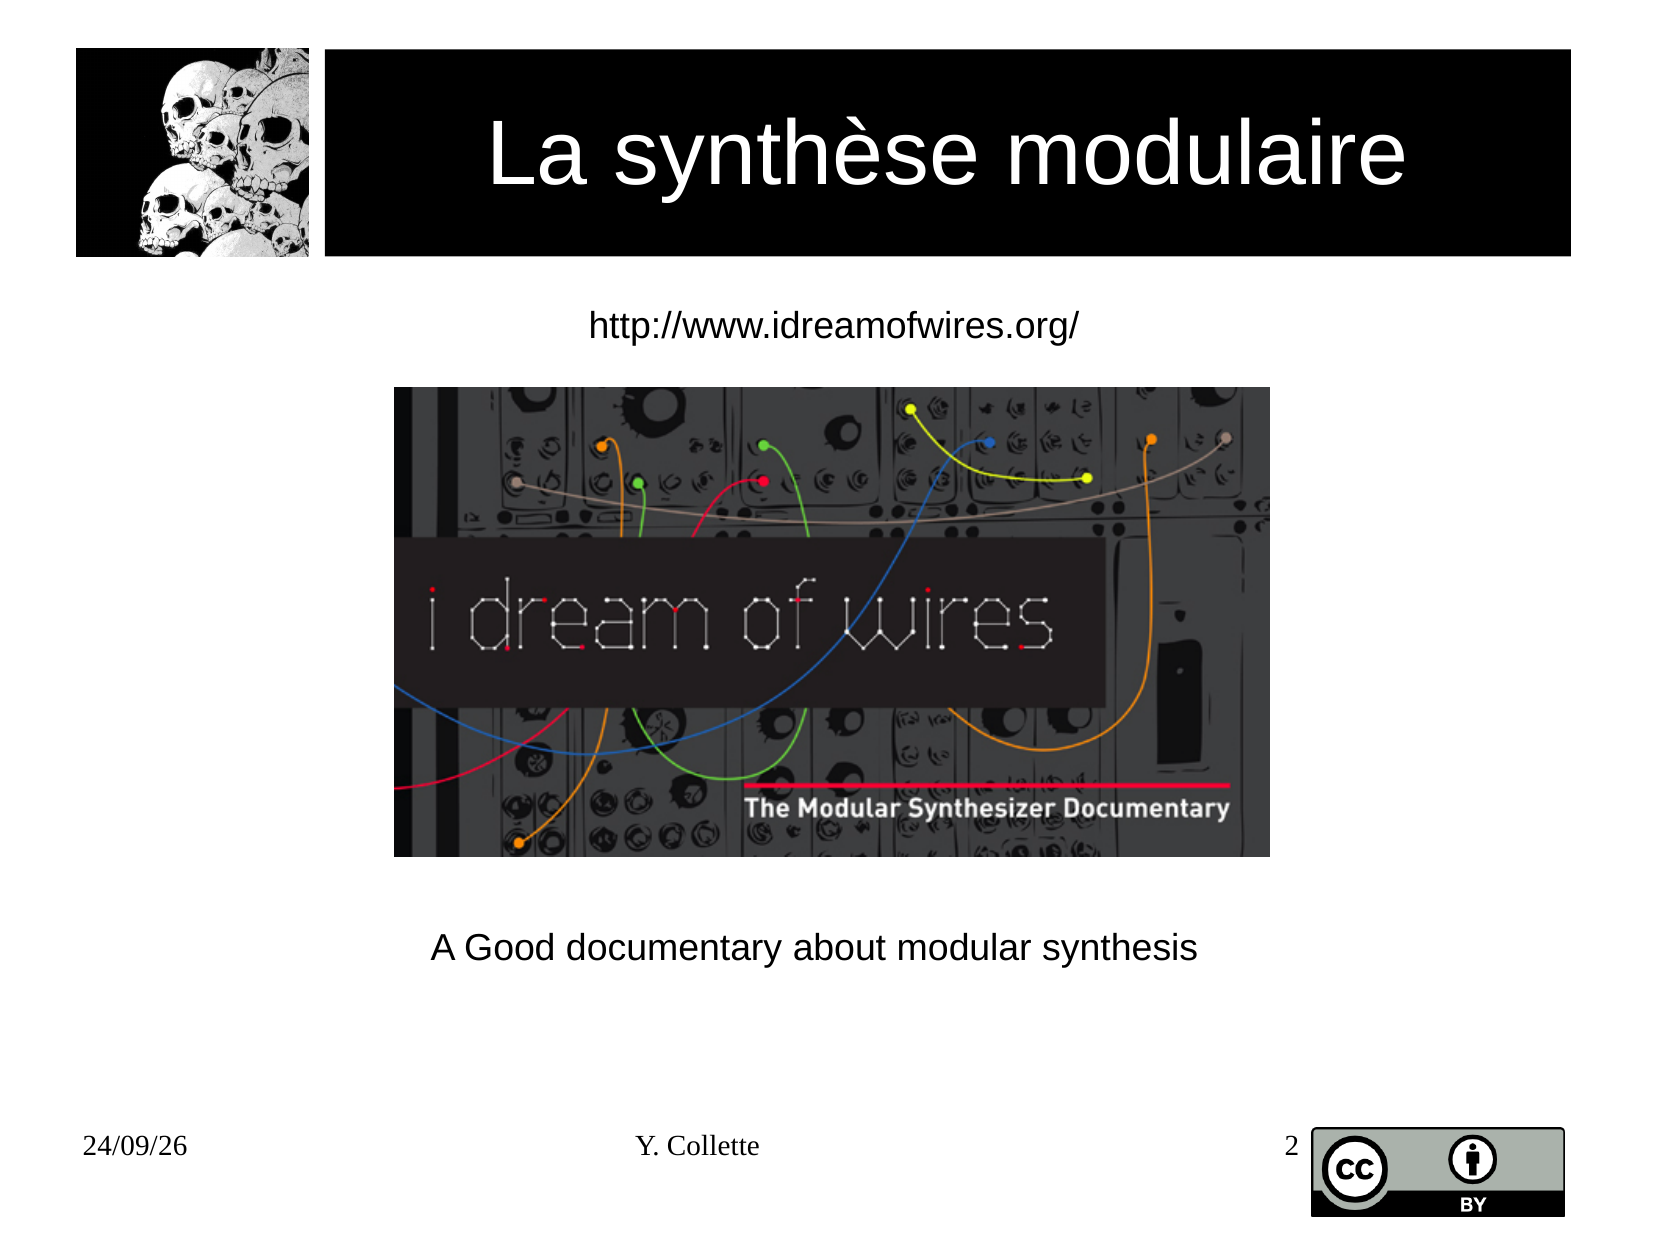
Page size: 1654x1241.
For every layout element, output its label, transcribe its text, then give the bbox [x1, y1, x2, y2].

picture [76, 48, 309, 257]
title La synthèse modulaire [324, 49, 1571, 257]
picture [394, 387, 1270, 857]
text_box http://www.idreamofwires.org/ [573, 297, 1108, 387]
picture [1311, 1127, 1565, 1217]
text_box A Good documentary about modular synthesis [415, 918, 1254, 976]
